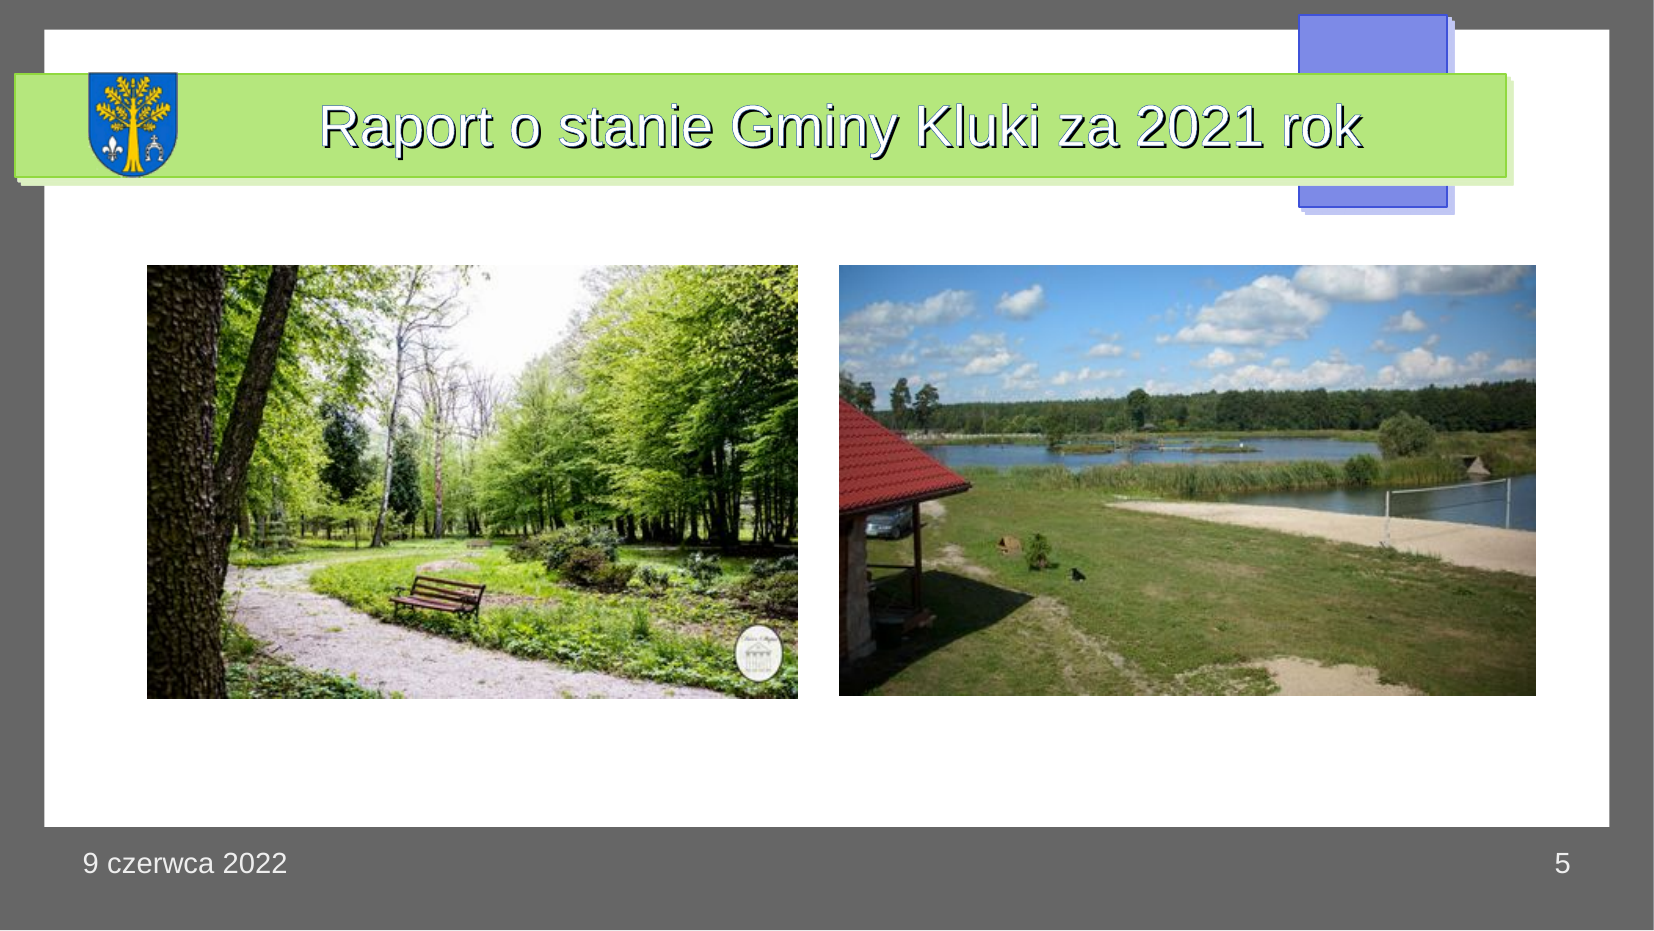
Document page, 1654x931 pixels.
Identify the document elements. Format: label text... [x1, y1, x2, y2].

picture [147, 265, 798, 699]
title Raport o stanie Gminy Kluki za 2021 rok [236, 73, 1654, 178]
picture [839, 265, 1536, 696]
picture [88, 72, 178, 178]
